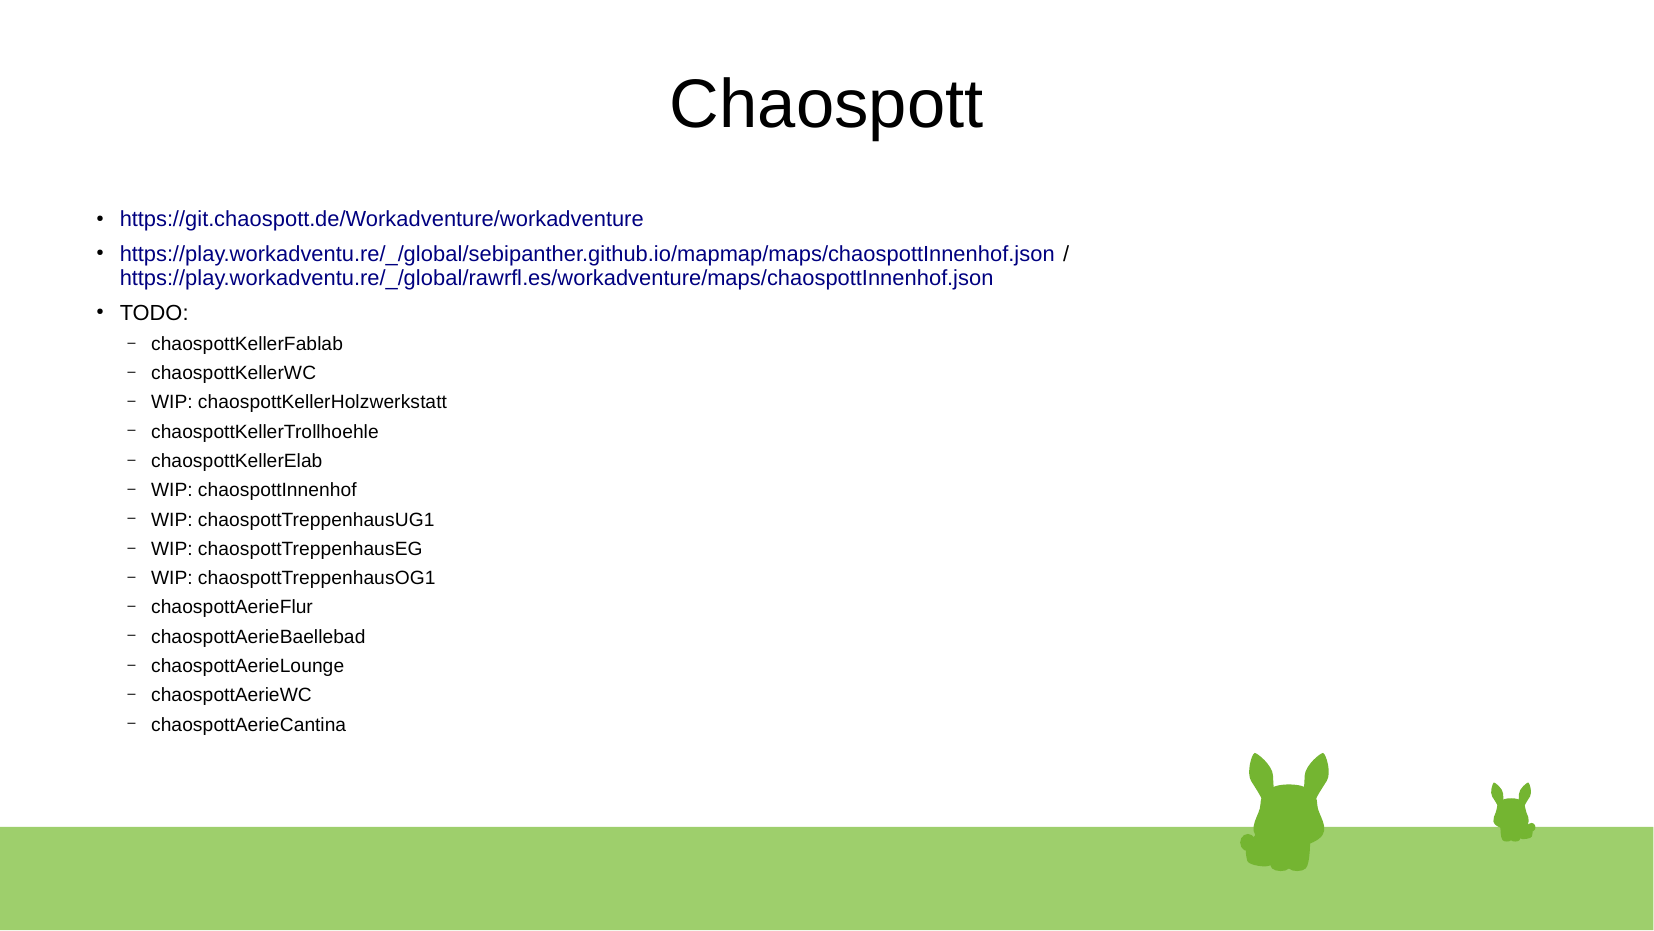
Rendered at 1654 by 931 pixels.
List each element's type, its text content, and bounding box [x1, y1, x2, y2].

title Chaospott [88, 29, 1565, 178]
list https://git.chaospott.de/Workadventure/workadventure https://play.workadventu.re/_/global/sebipanther.github.io/mapmap/maps/chaospottInnenhof.json / https://play.workadventu.re/_/global/rawrfl.es/workadventure/maps/chaospottInnenhof.json TODO: chaospottKellerFablab chaospottKellerWC WIP: chaospottKellerHolzwerkstatt chaospottKellerTrollhoehle chaospottKellerElab WIP: chaospottInnenhof WIP: chaospottTreppenhausUG1 WIP: chaospottTreppenhausEG WIP: chaospottTreppenhausOG1 chaospottAerieFlur chaospottAerieBaellebad chaospottAerieLounge chaospottAerieWC chaospottAerieCantina [88, 206, 1565, 739]
